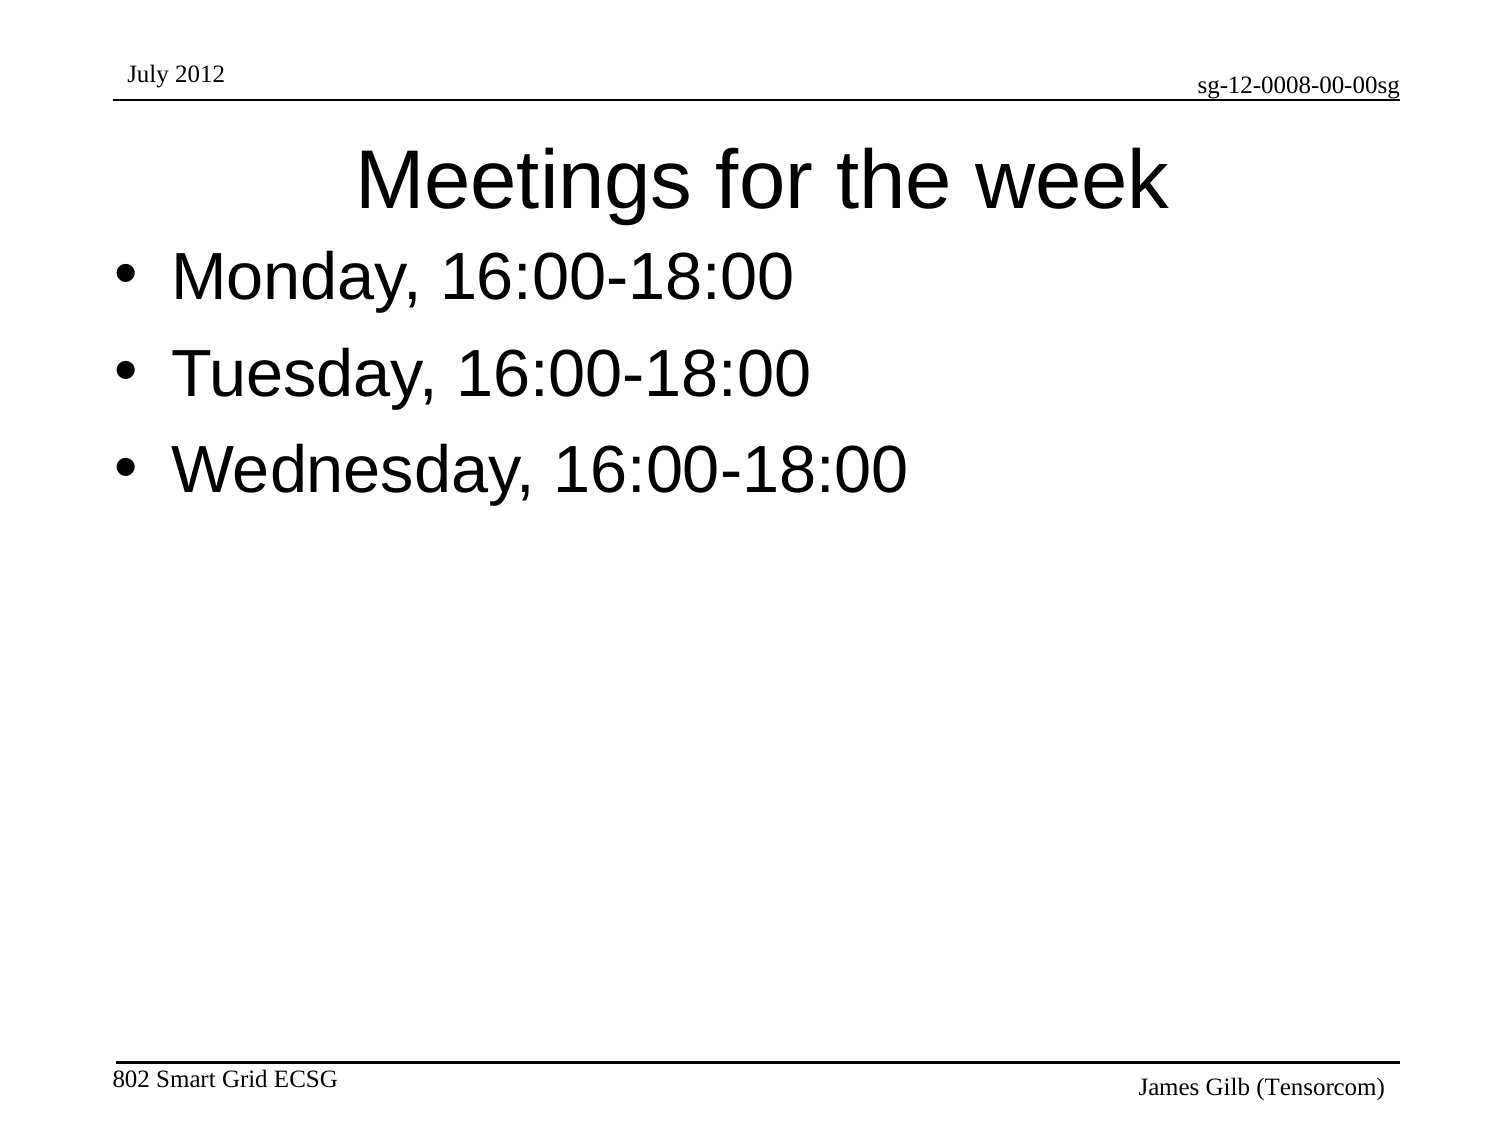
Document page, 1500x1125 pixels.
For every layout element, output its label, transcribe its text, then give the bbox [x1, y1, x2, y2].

title Meetings for the week [125, 112, 1401, 238]
list Monday, 16:00-18:00 Tuesday, 16:00-18:00 Wednesday, 16:00-18:00 [99, 224, 1375, 968]
